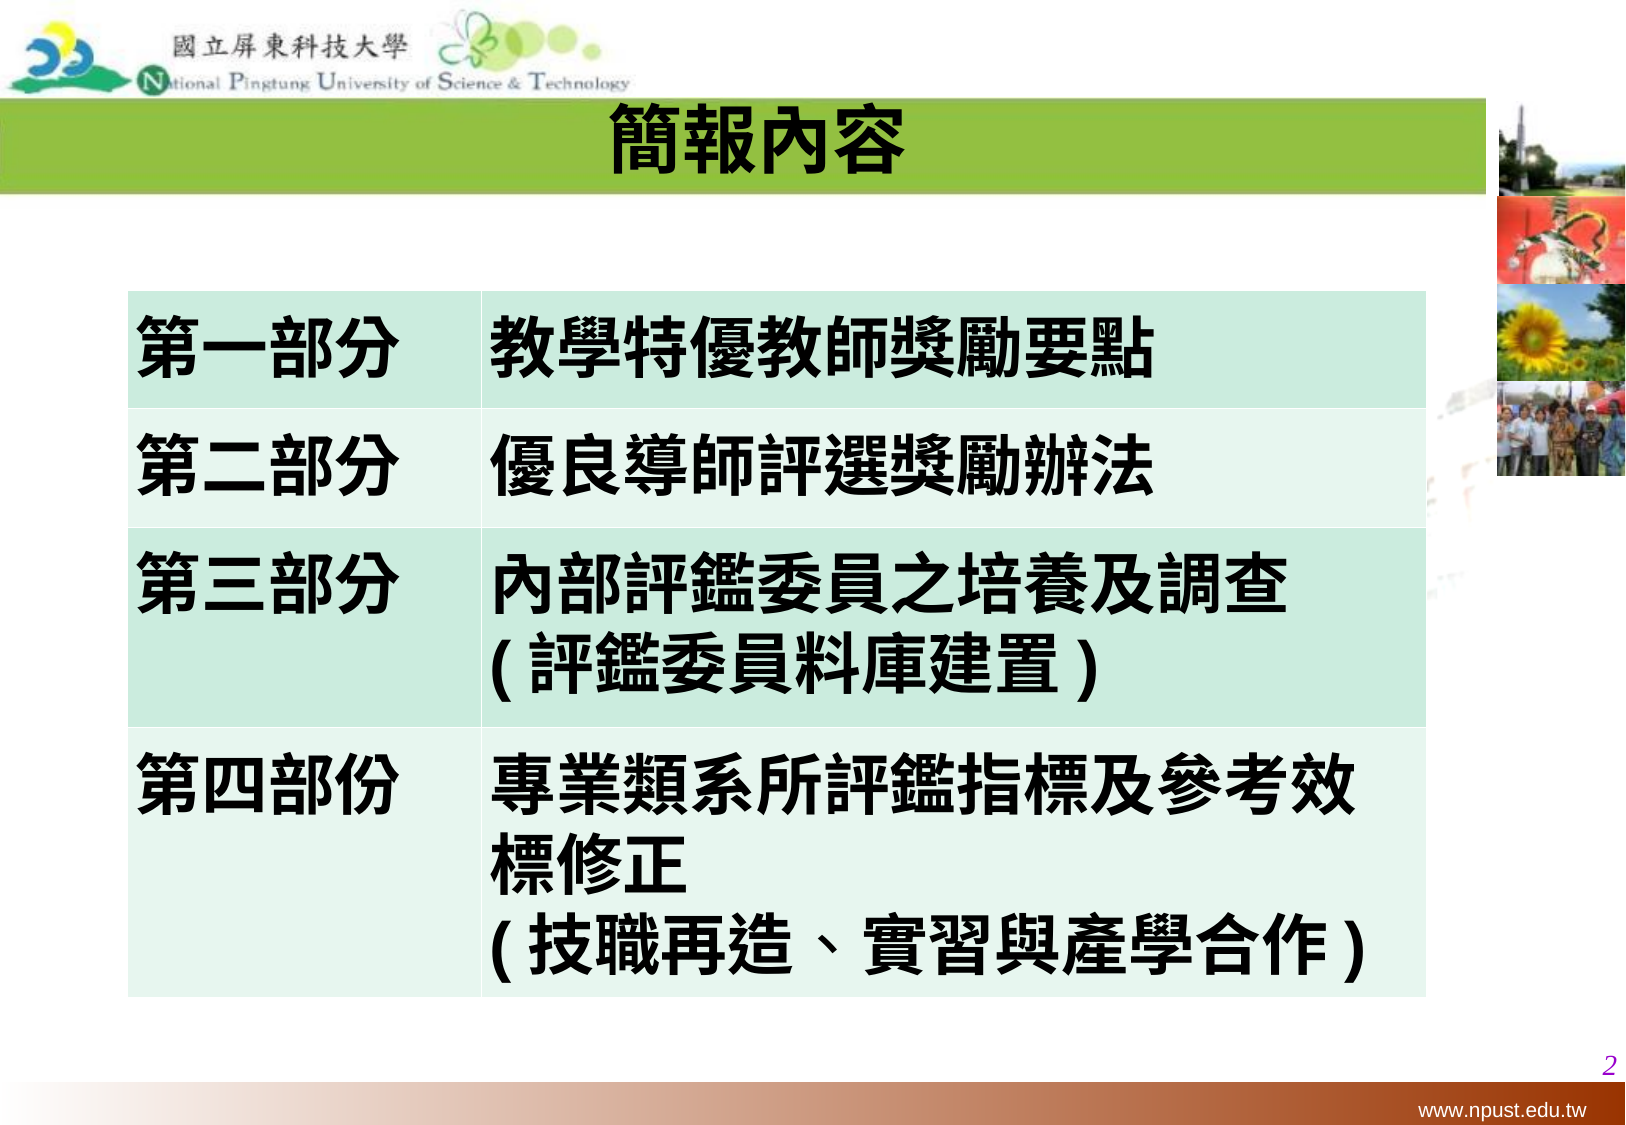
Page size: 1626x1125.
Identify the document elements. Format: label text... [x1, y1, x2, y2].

picture [1497, 101, 1626, 476]
table_cell 第二部分 [128, 409, 481, 527]
text_box 簡報內容 [328, 78, 1188, 197]
table_header 第一部分 [128, 291, 481, 408]
table_cell 第四部份 [128, 728, 481, 997]
table_cell 優良導師評選獎勵辦法 [482, 409, 1426, 527]
table_cell 第三部分 [128, 528, 481, 727]
table_cell 內部評鑑委員之培養及調查 (評鑑委員料庫建置) [482, 528, 1426, 727]
picture [0, 0, 1486, 220]
table_cell 專業類系所評鑑指標及參考效標修正 (技職再造、實習與產學合作) [482, 728, 1426, 997]
table_header 教學特優教師獎勵要點 [482, 291, 1426, 408]
